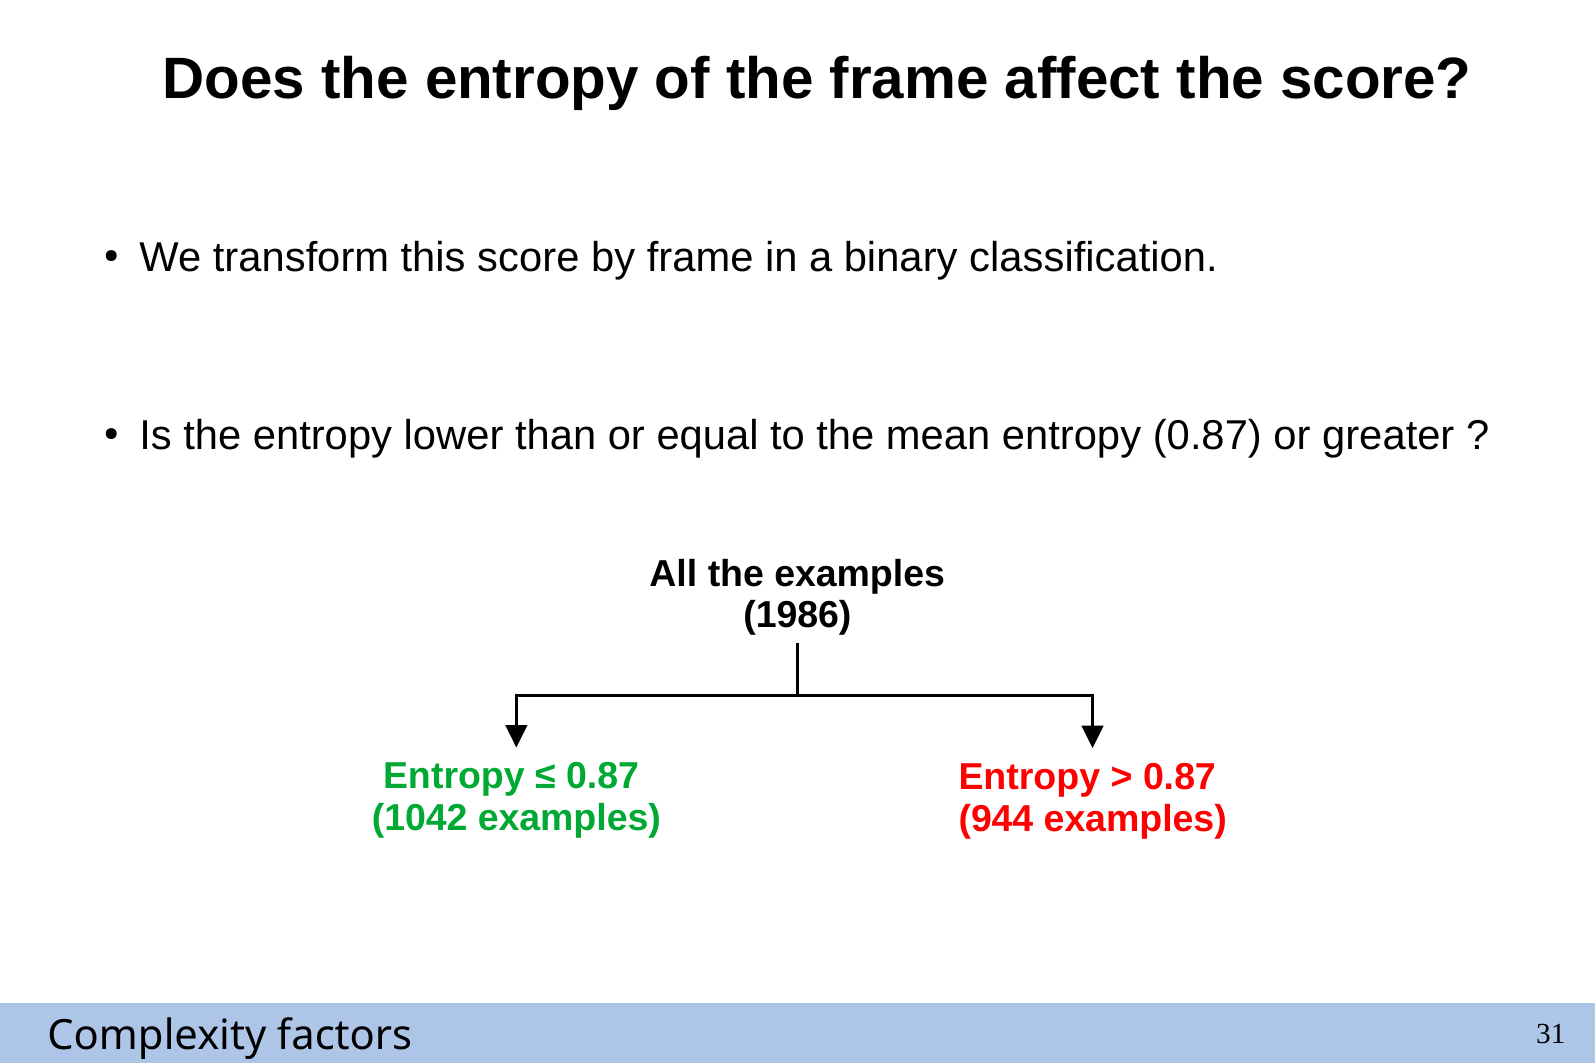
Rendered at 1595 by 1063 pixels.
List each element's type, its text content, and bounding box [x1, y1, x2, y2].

text_box Entropy > 0.87 (944 examples) [943, 747, 1242, 847]
text_box Entropy ≤ 0.87 (1042 examples) [353, 747, 680, 847]
text_box We transform this score by frame in a binary classification. [89, 226, 1540, 335]
title Complexity factors [47, 980, 1483, 1063]
title Does the entropy of the frame affect the score? [100, 33, 1536, 118]
text_box All the examples (1986) [627, 544, 967, 644]
text_box Is the entropy lower than or equal to the mean entropy (0.87) or greater ? [89, 404, 1540, 512]
